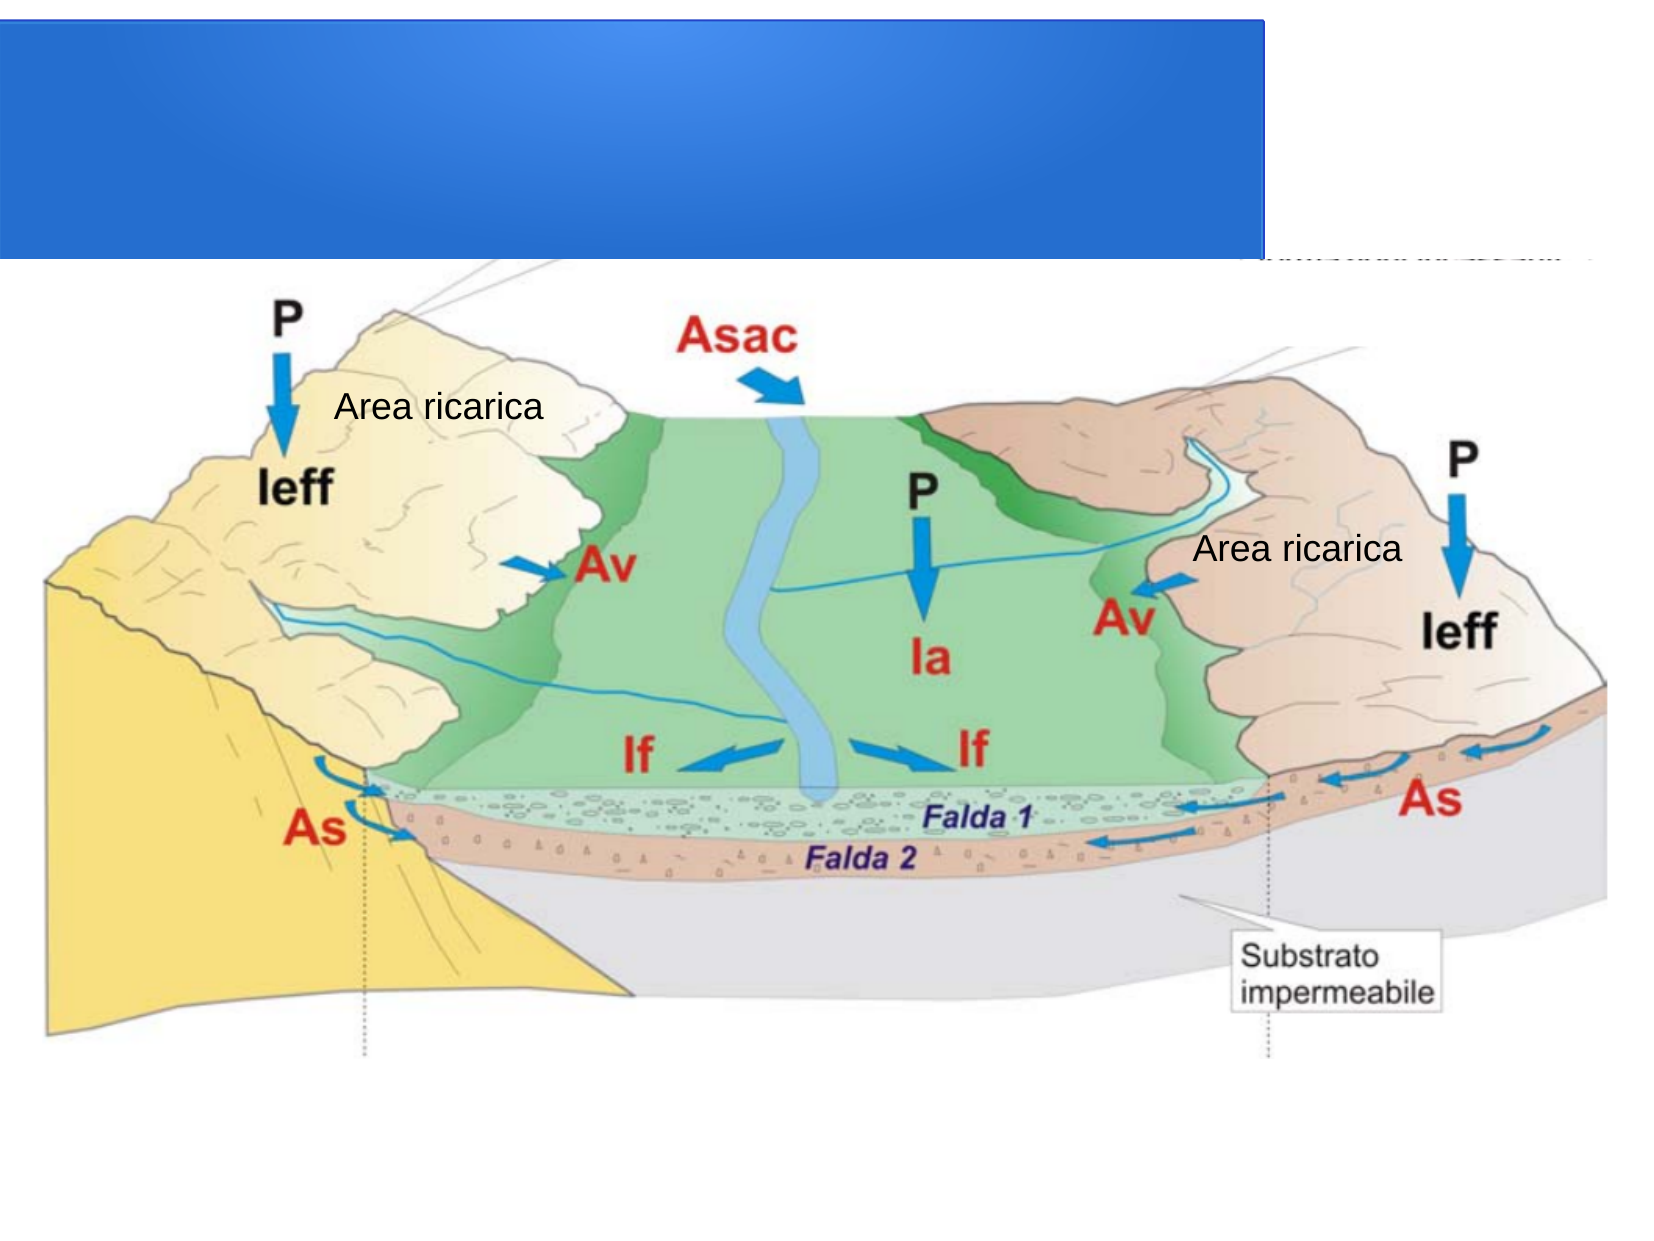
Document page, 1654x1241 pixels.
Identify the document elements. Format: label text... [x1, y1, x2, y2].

text_box Area ricarica [1177, 519, 1418, 577]
text_box Area ricarica [318, 377, 559, 435]
picture [0, 259, 1642, 1059]
